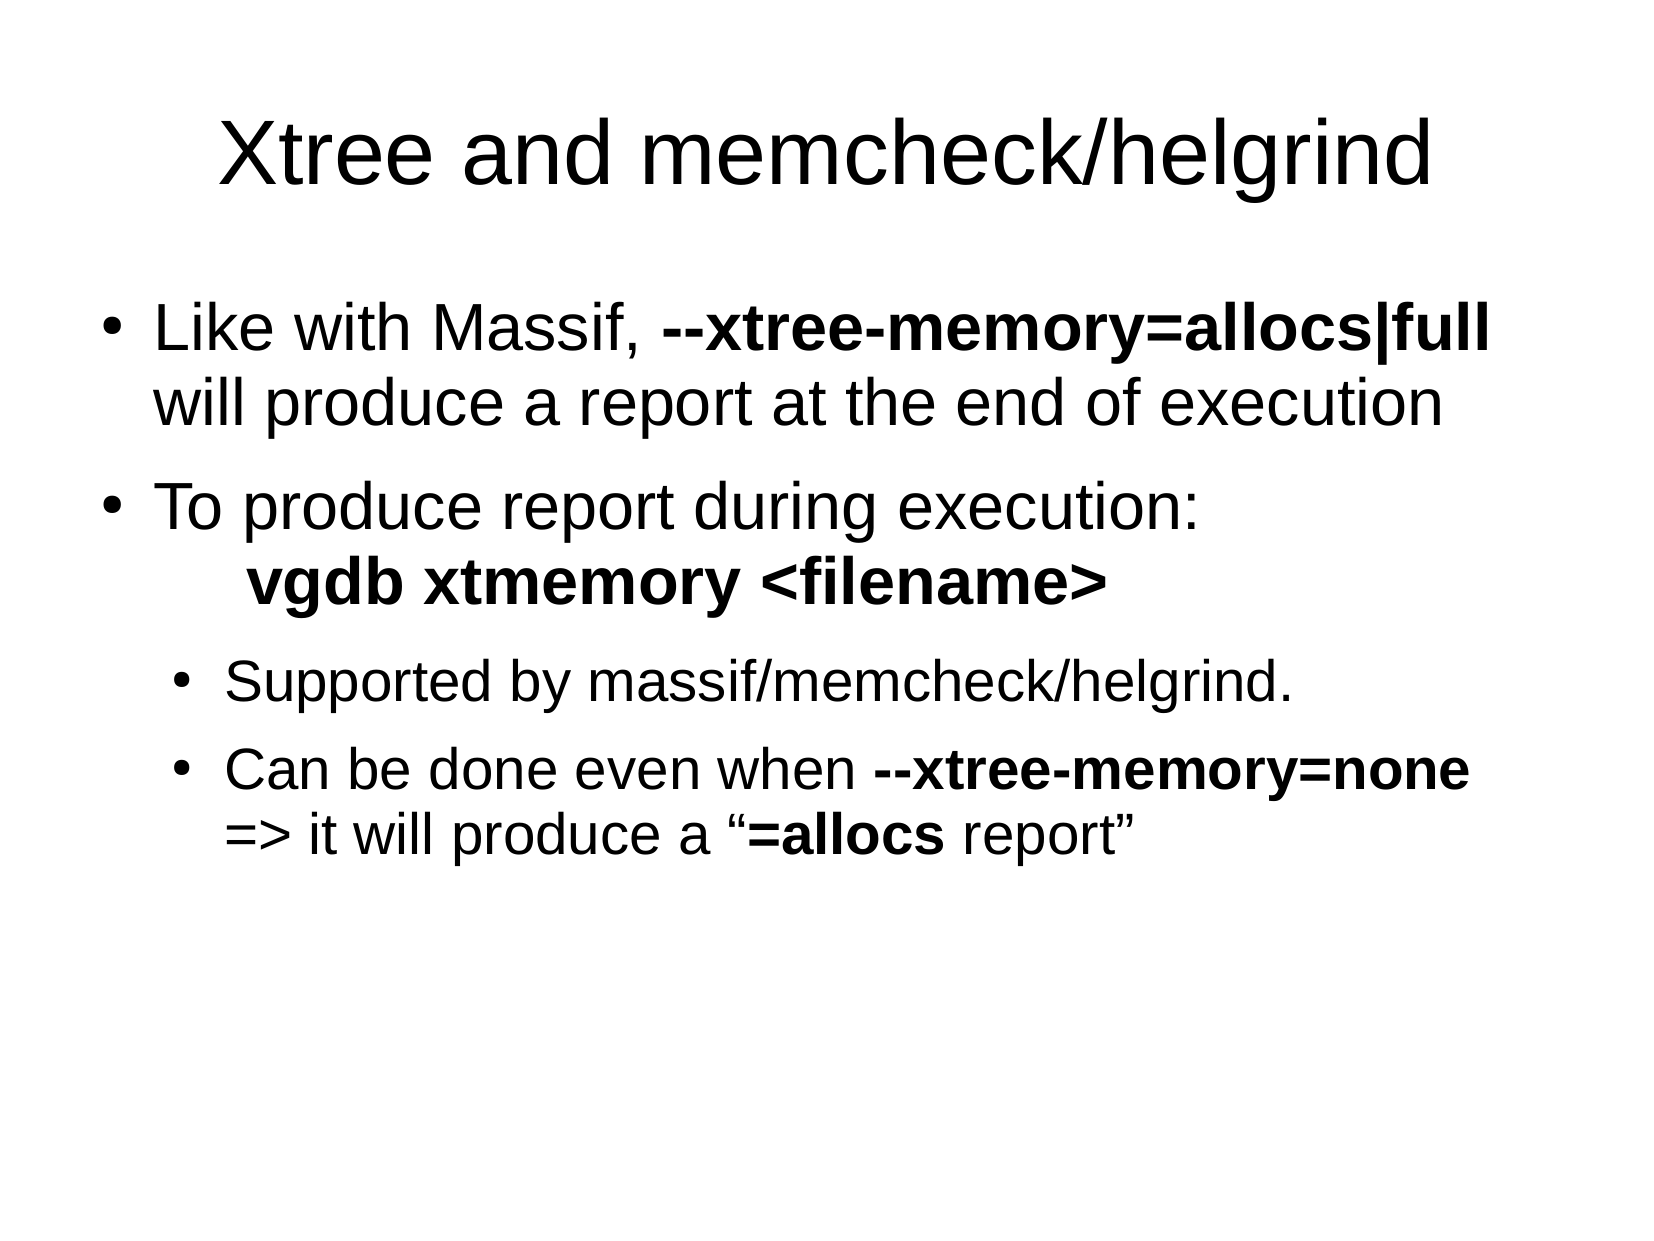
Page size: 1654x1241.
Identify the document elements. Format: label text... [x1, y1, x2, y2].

list Like with Massif, --xtree-memory=allocs|full will produce a report at the end of execution To produce report during execution: vgdb xtmemory <filename> Supported by massif/memcheck/helgrind. Can be done even when --xtree-memory=none => it will produce a “=allocs report” [82, 290, 1571, 1186]
title Xtree and memcheck/helgrind [82, 49, 1571, 257]
